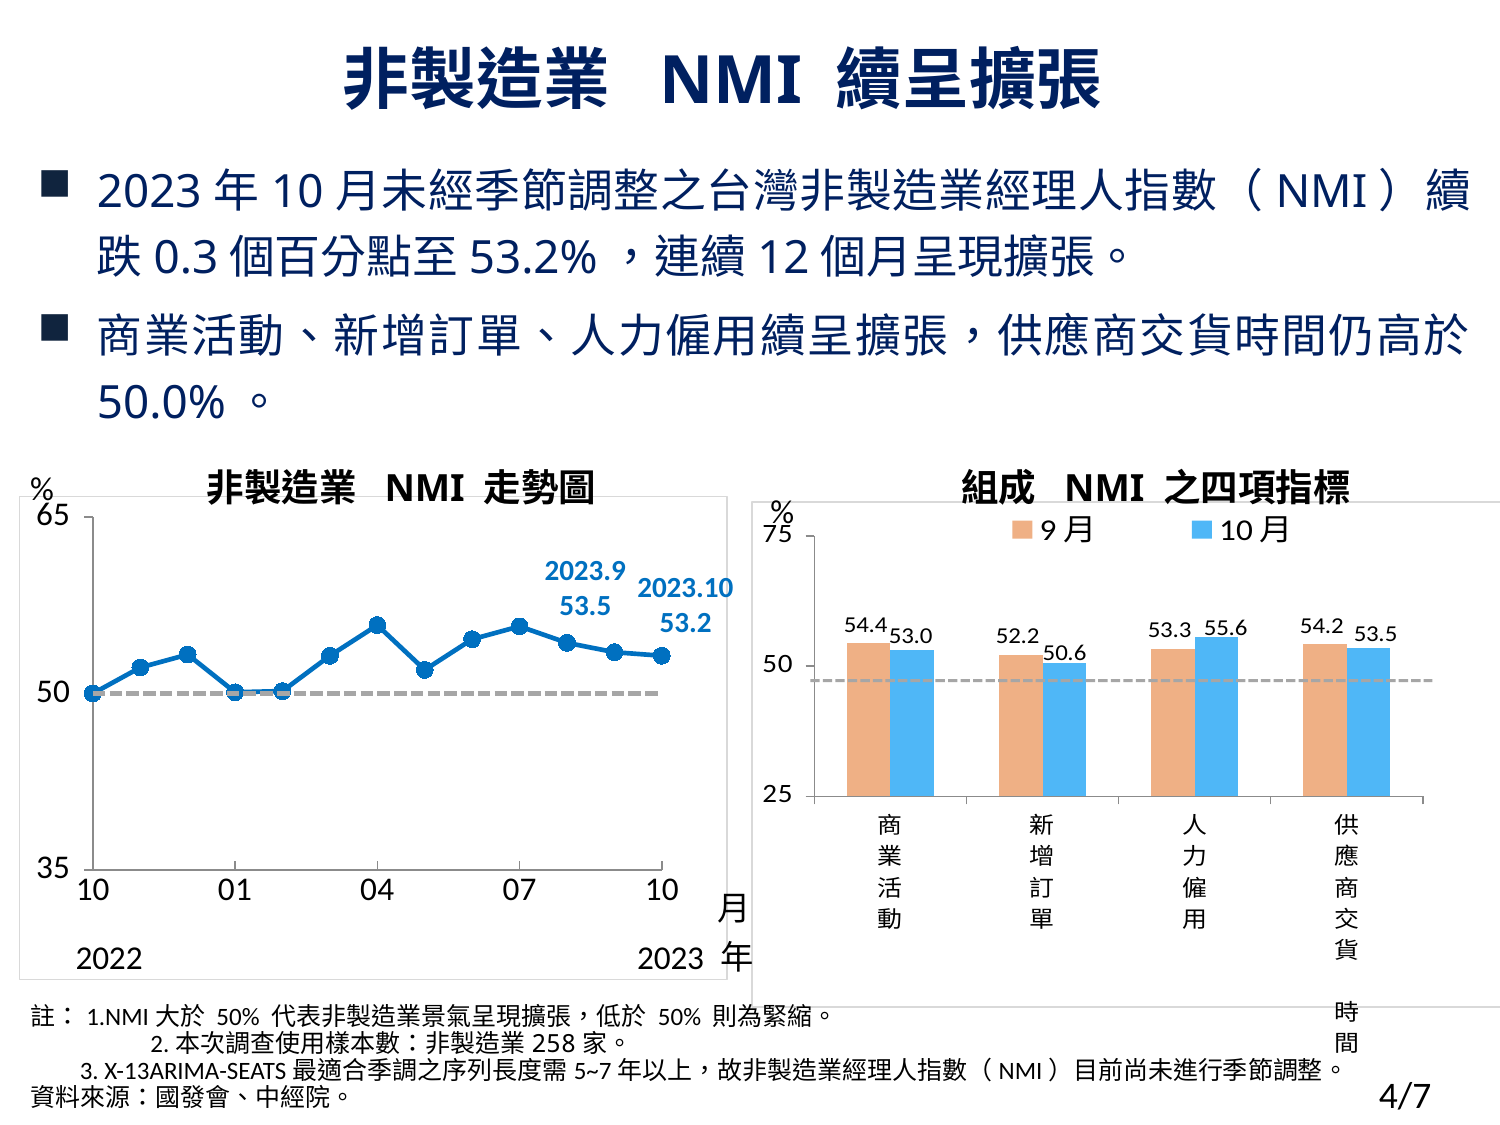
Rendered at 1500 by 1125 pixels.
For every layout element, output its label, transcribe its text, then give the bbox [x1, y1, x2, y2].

text_box 組成 NMI 之四項指標 [854, 456, 1458, 516]
chart [18, 495, 728, 981]
text_box % [15, 459, 110, 515]
text_box 2023.9 53.5 [526, 551, 645, 622]
text_box 註：1.NMI大於 50% 代表非製造業景氣呈現擴張，低於 50% 則為緊縮。 2.本次調查使用樣本數：非製造業258家。 3. X-13ARIMA-SEATS最適合季調之序列長度需5~7年以上，故非製造業經理人指數（NMI）目前尚未進行季節調整。 資料來源：國發會、中經院。 [15, 999, 1500, 1119]
text_box 2023.10 53.2 [629, 568, 742, 639]
text_box 2023年10月未經季節調整之台灣非製造業經理人指數（NMI）續跌0.3個百分點至53.2%，連續12個月呈現擴張。 商業活動、新增訂單、人力僱用續呈擴張，供應商交貨時間仍高於 50.0%。 [0, 137, 1500, 421]
text_box 2022 2023 年 [45, 928, 811, 984]
chart [751, 501, 1500, 999]
title 非製造業 NMI 續呈擴張 [0, 0, 1446, 150]
text_box 月 [702, 879, 781, 928]
text_box % [755, 483, 851, 539]
text_box 非製造業 NMI 走勢圖 [112, 456, 691, 516]
